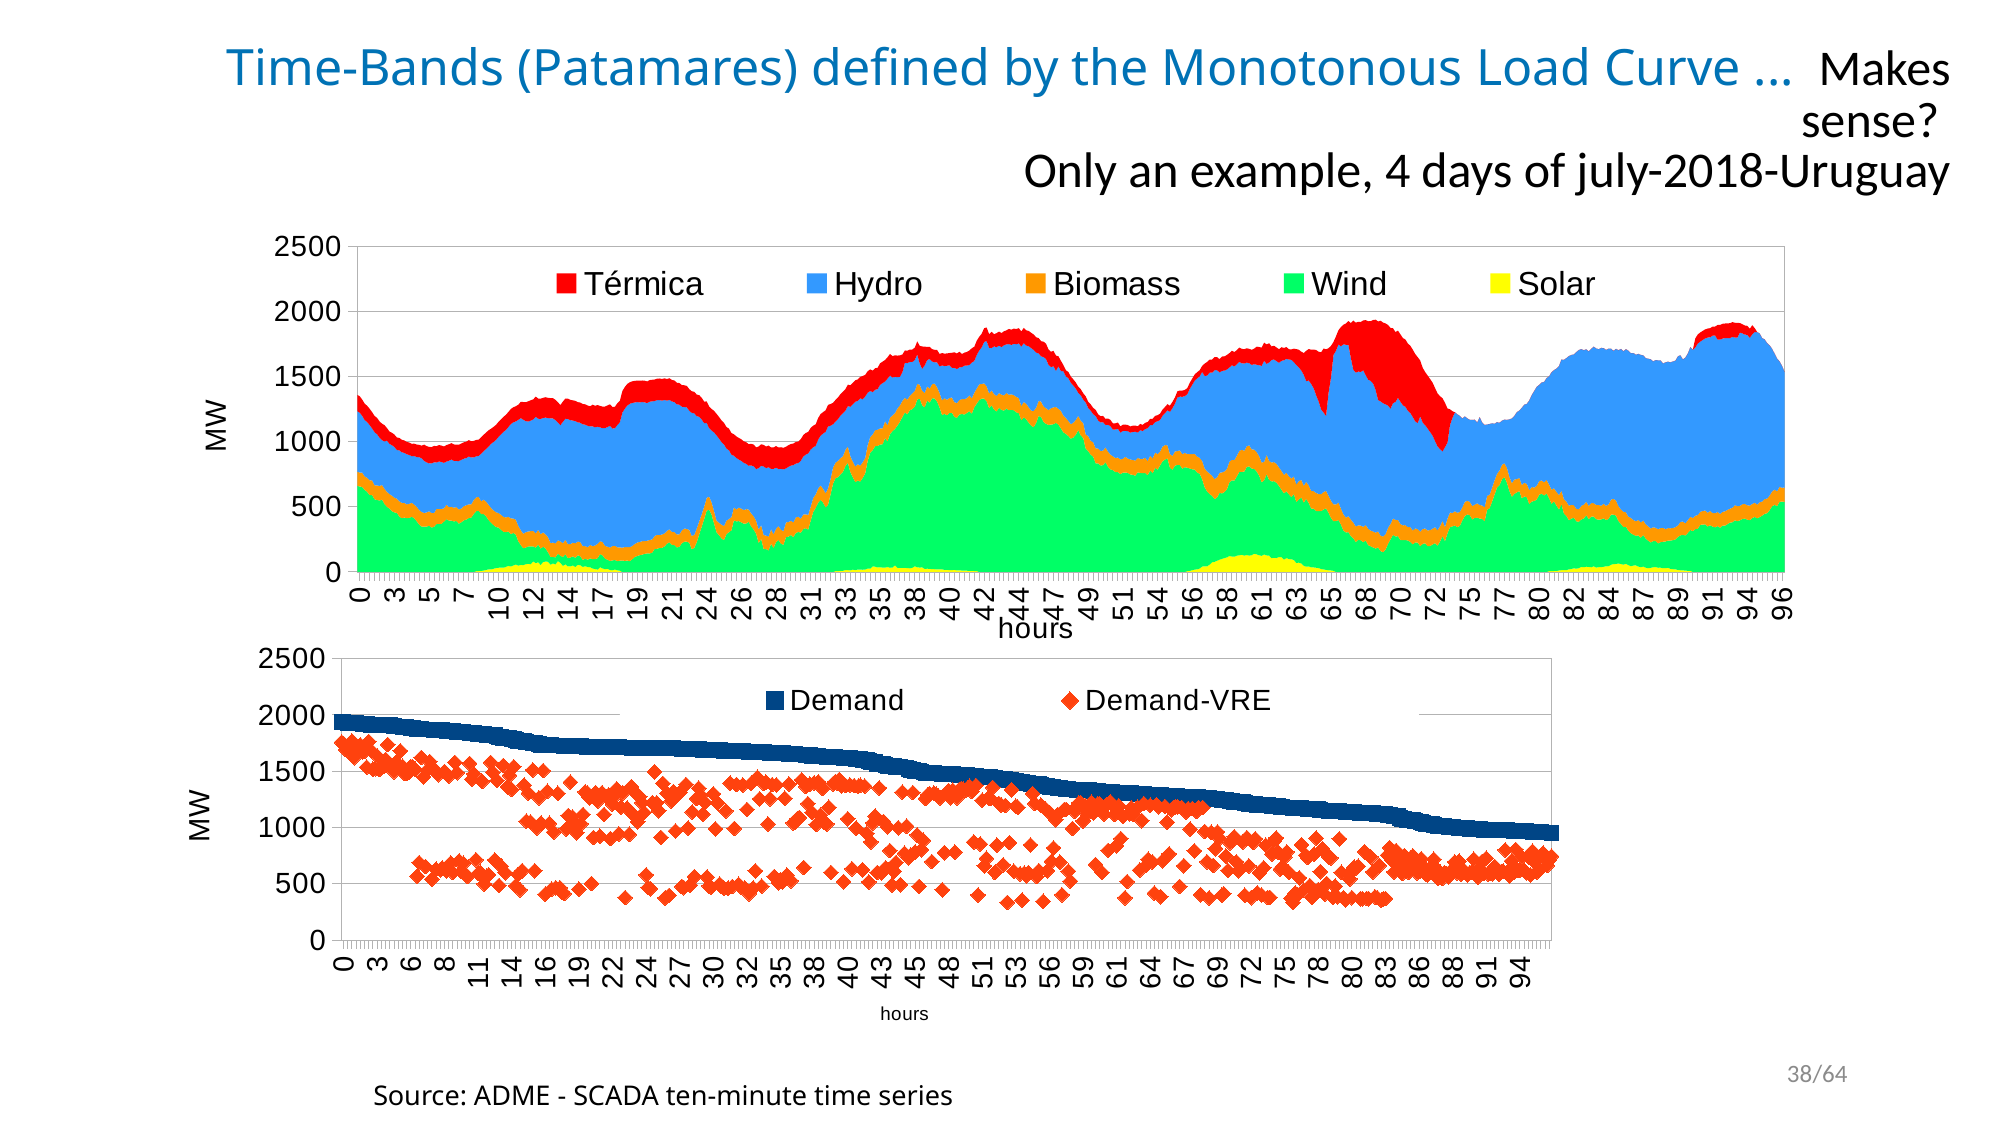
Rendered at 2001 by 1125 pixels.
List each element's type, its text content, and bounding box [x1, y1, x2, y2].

text_box Source: ADME - SCADA ten-minute time series [358, 1069, 1490, 1125]
chart [147, 222, 1829, 1056]
title Time-Bands (Patamares) defined by the Monotonous Load Curve ... Makes sense? Only an example, 4 days of july-2018-Uruguay [136, 11, 1951, 221]
